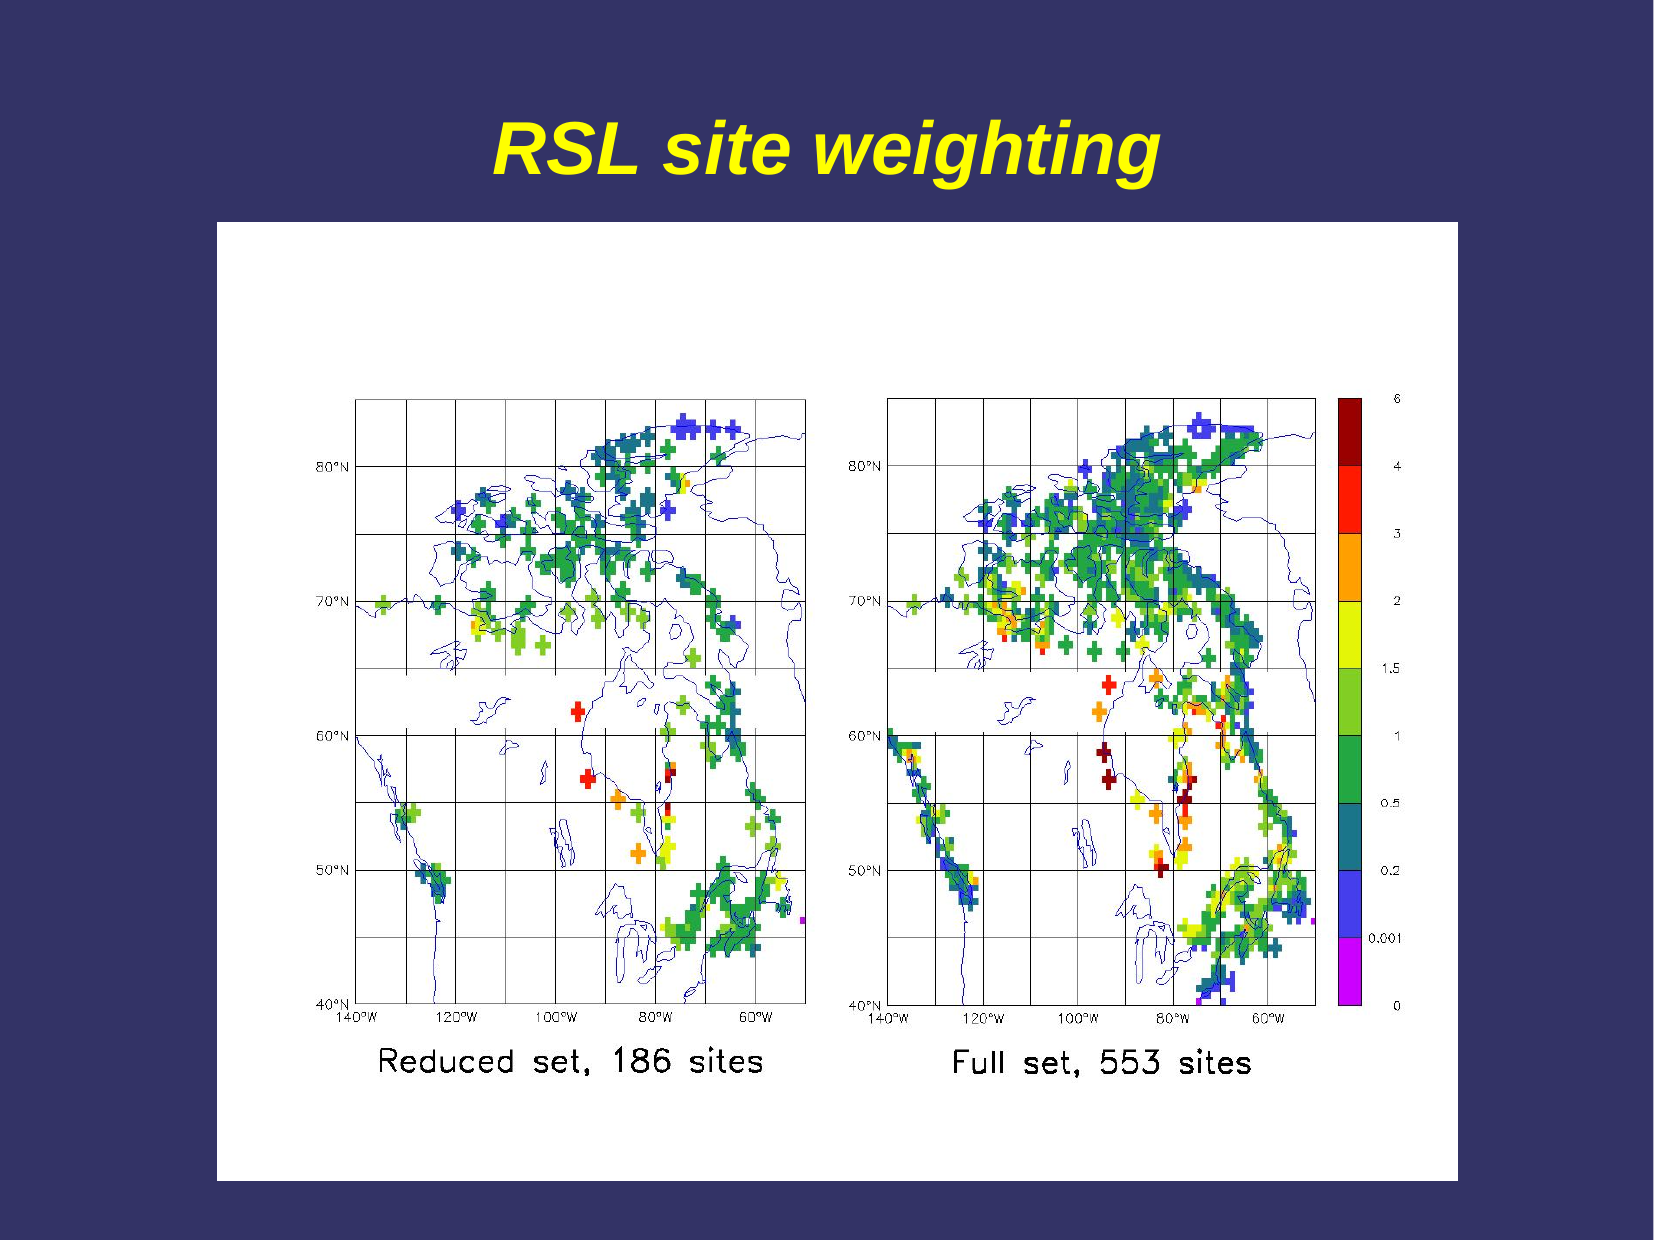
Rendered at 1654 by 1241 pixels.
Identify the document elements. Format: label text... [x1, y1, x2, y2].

picture [217, 222, 1458, 1181]
title RSL site weighting [121, 49, 1534, 250]
